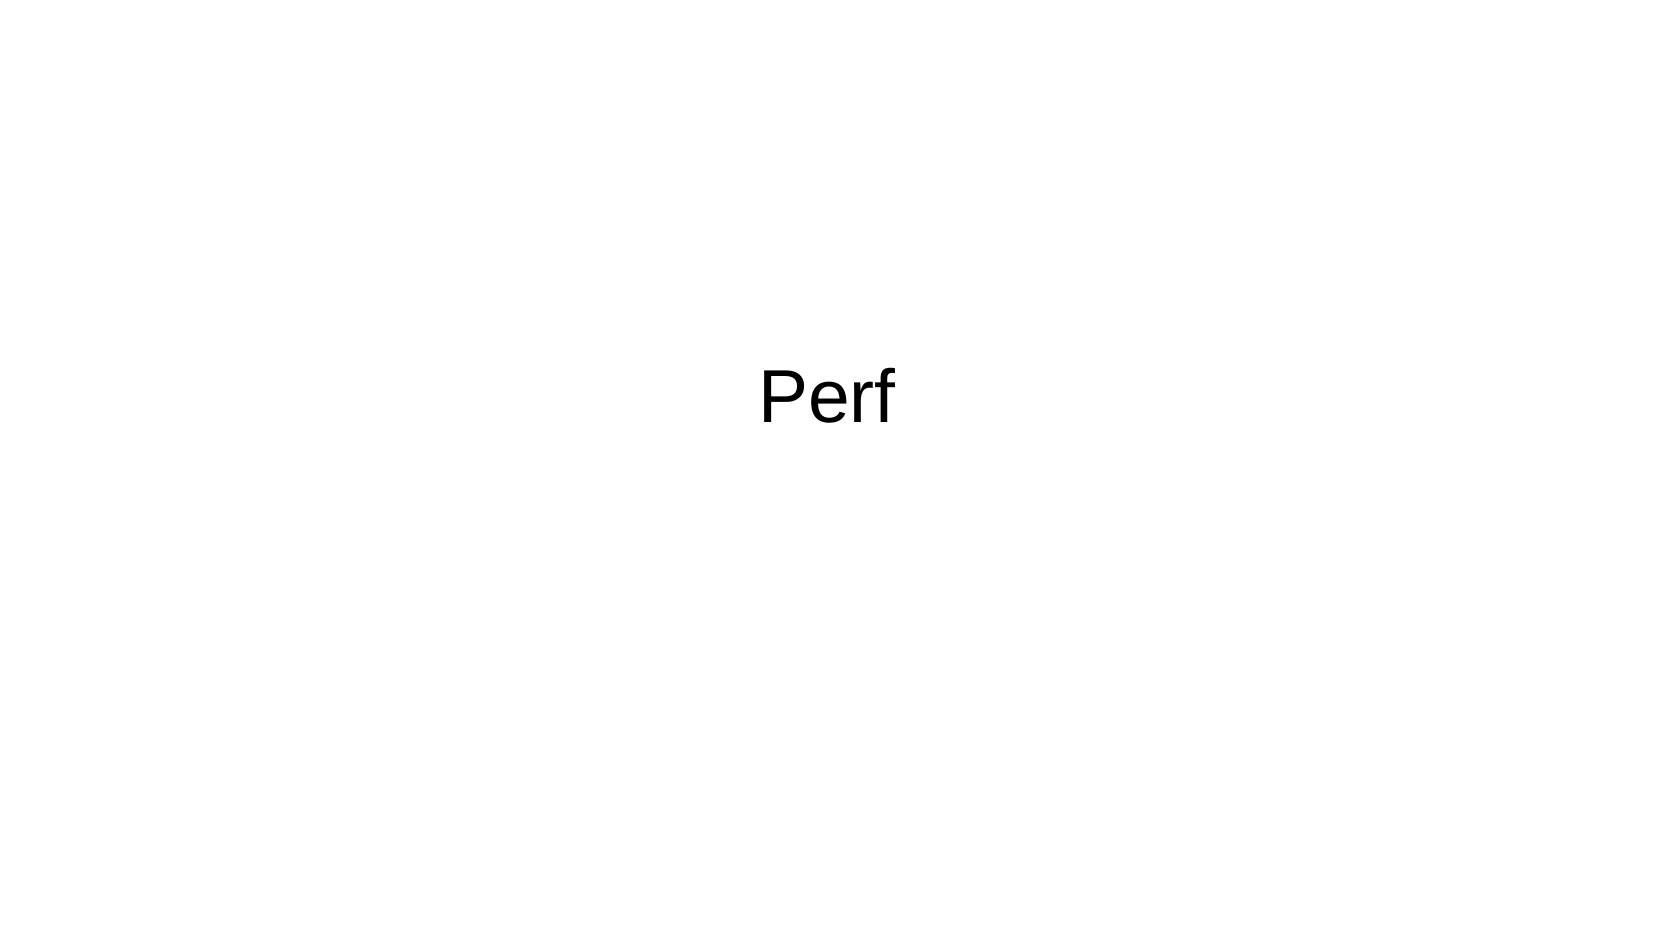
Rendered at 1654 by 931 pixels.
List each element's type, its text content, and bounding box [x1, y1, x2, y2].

text_box Perf [82, 37, 1571, 757]
